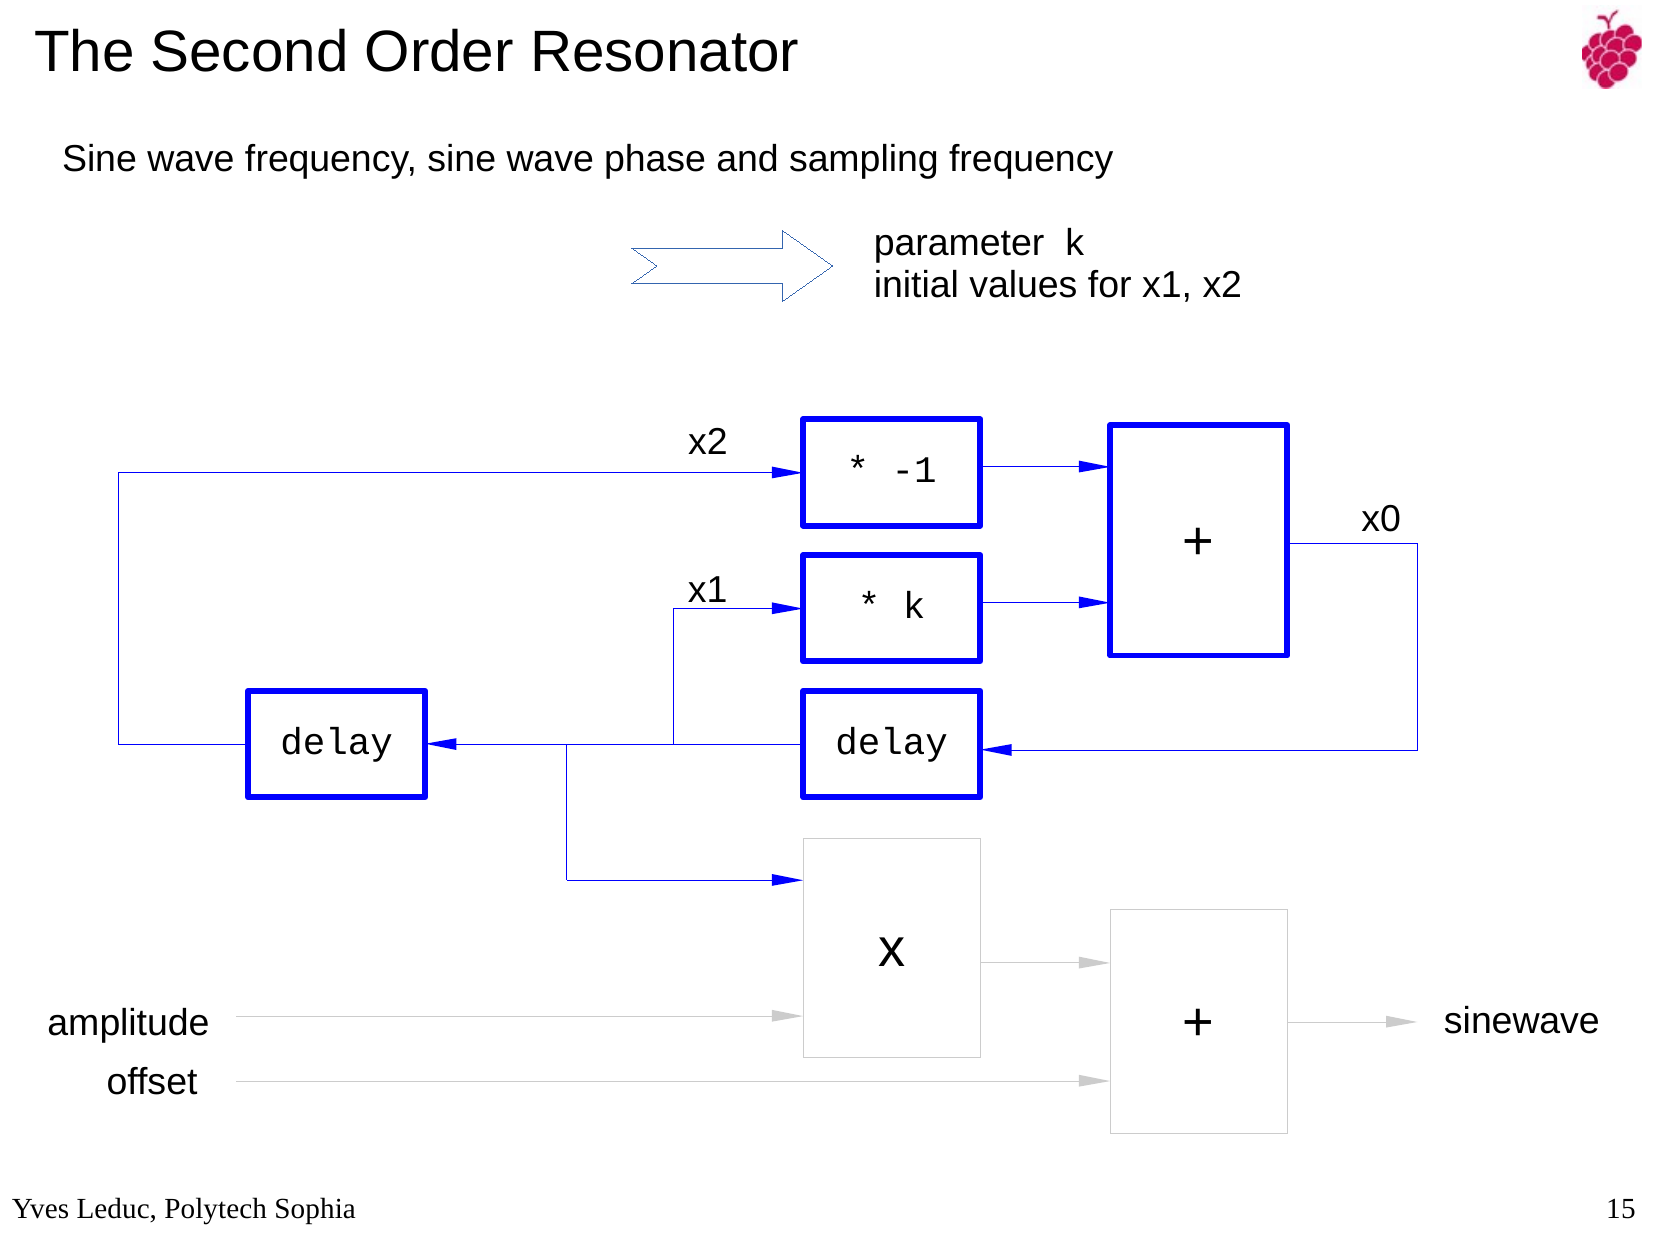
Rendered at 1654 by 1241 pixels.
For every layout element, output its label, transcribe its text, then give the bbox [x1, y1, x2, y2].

text_box + [1110, 425, 1288, 656]
text_box delay [803, 690, 981, 798]
text_box x1 [673, 561, 743, 618]
text_box Sine wave frequency, sine wave phase and sampling frequency parameter k initial values for x1, x2 [47, 129, 1258, 313]
text_box offset [91, 1053, 213, 1111]
text_box x [803, 838, 981, 1058]
text_box amplitude [32, 994, 226, 1052]
text_box + [1110, 909, 1288, 1134]
text_box [631, 230, 833, 302]
text_box delay [248, 690, 426, 798]
text_box x0 [1346, 490, 1419, 548]
text_box * k [803, 555, 981, 662]
text_box x2 [673, 413, 743, 471]
text_box sinewave [1429, 992, 1616, 1049]
picture [1582, 5, 1642, 89]
text_box * -1 [803, 419, 981, 526]
text_box The Second Order Resonator [19, 11, 815, 92]
